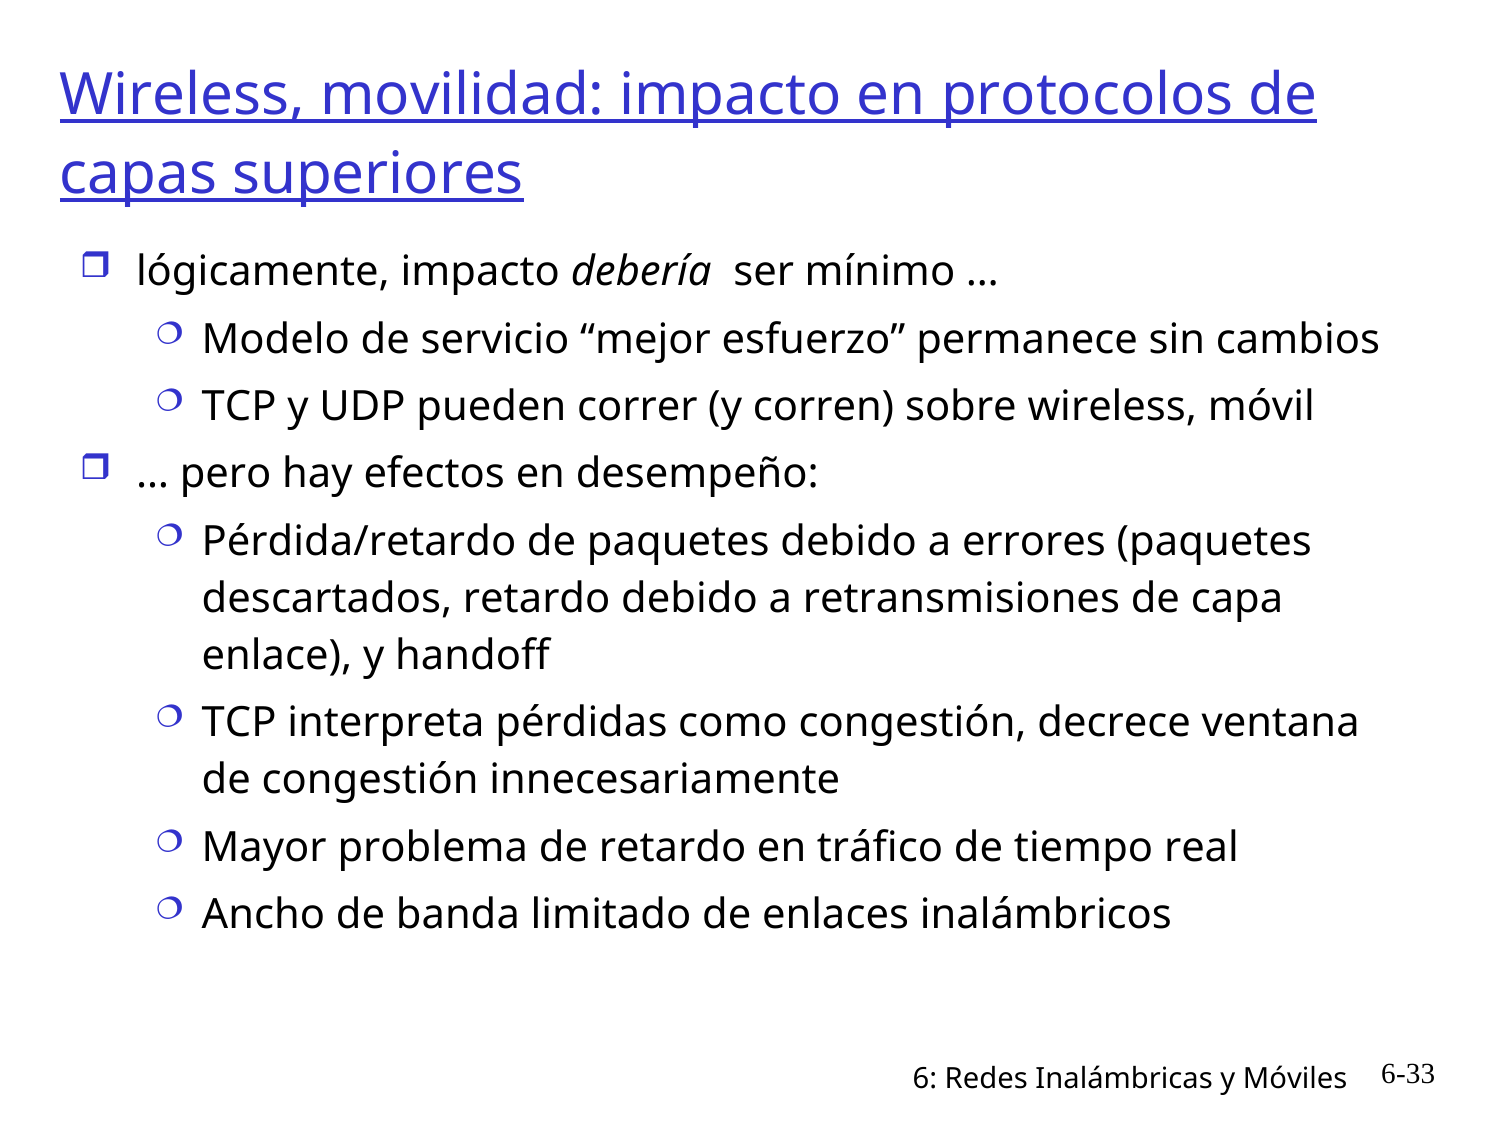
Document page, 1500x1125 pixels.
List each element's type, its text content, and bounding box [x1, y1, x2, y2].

list lógicamente, impacto debería ser mínimo … Modelo de servicio “mejor esfuerzo” permanece sin cambios TCP y UDP pueden correr (y corren) sobre wireless, móvil … pero hay efectos en desempeño: Pérdida/retardo de paquetes debido a errores (paquetes descartados, retardo debido a retransmisiones de capa enlace), y handoff TCP interpreta pérdidas como congestión, decrece ventana de congestión innecesariamente Mayor problema de retardo en tráfico de tiempo real Ancho de banda limitado de enlaces inalámbricos [65, 233, 1432, 996]
title Wireless, movilidad: impacto en protocolos de capas superiores [45, 37, 1500, 225]
